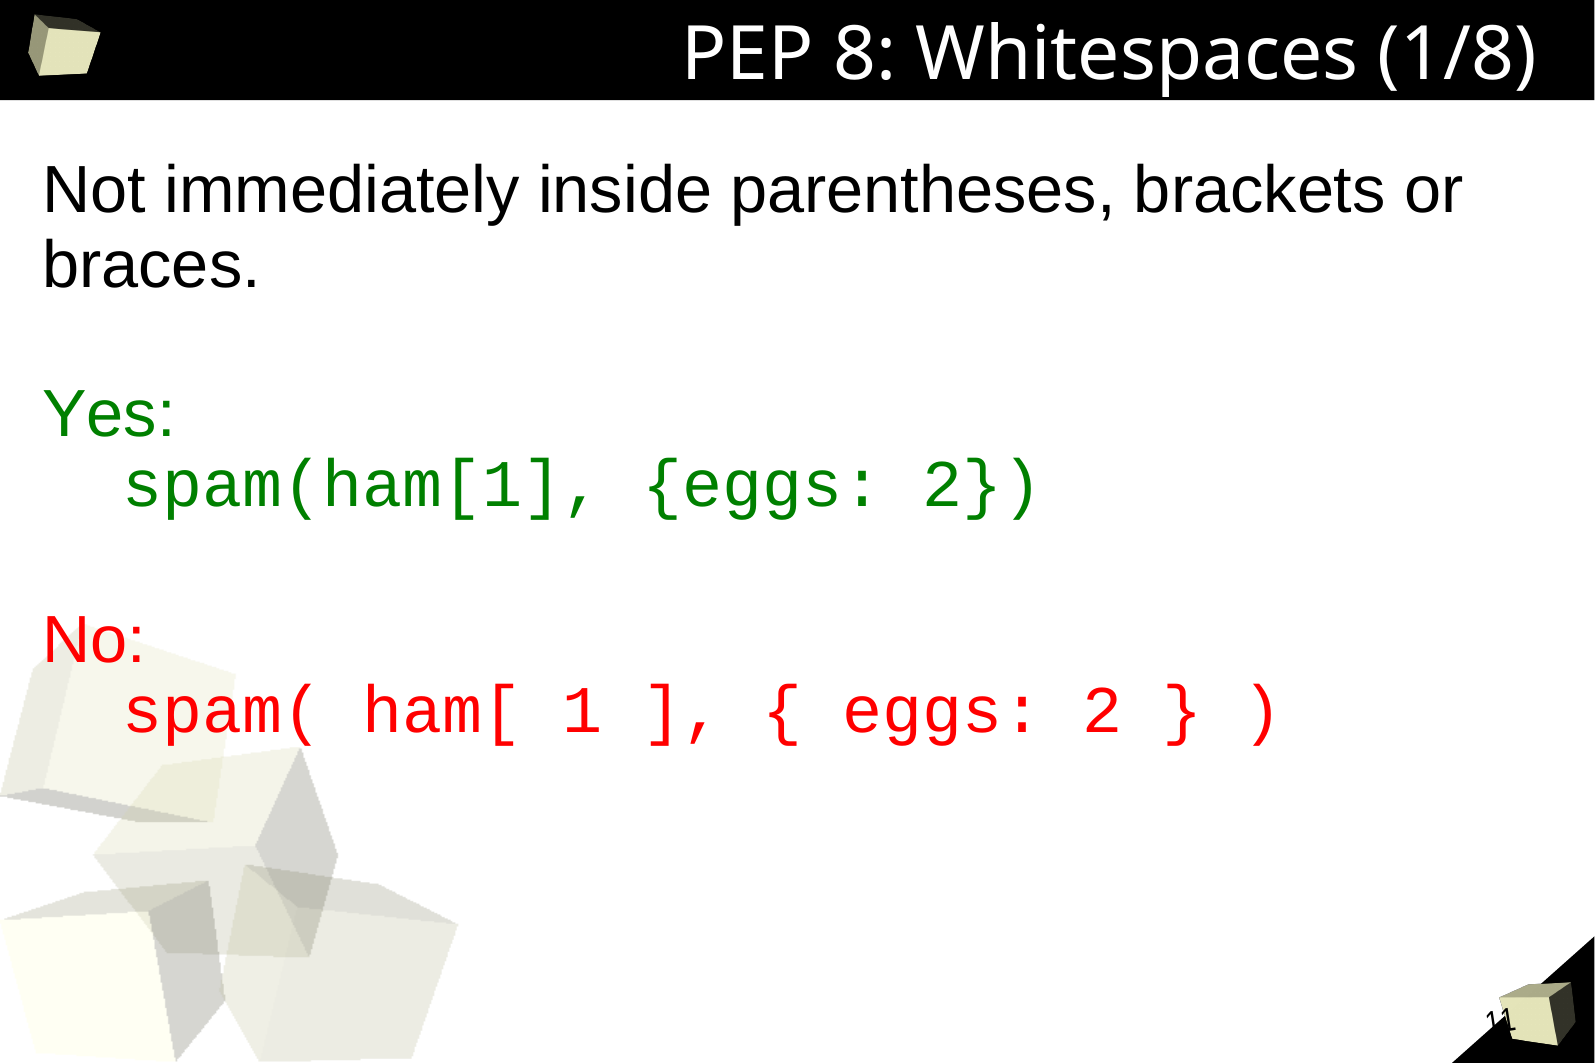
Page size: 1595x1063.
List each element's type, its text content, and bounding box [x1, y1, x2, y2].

title PEP 8: Whitespaces (1/8) [113, 0, 1538, 104]
picture [0, 623, 460, 1063]
list Not immediately inside parentheses, brackets or braces. Yes: spam(ham[1], {eggs: 2}) No: spam( ham[ 1 ], { eggs: 2 } ) [42, 151, 1554, 1041]
